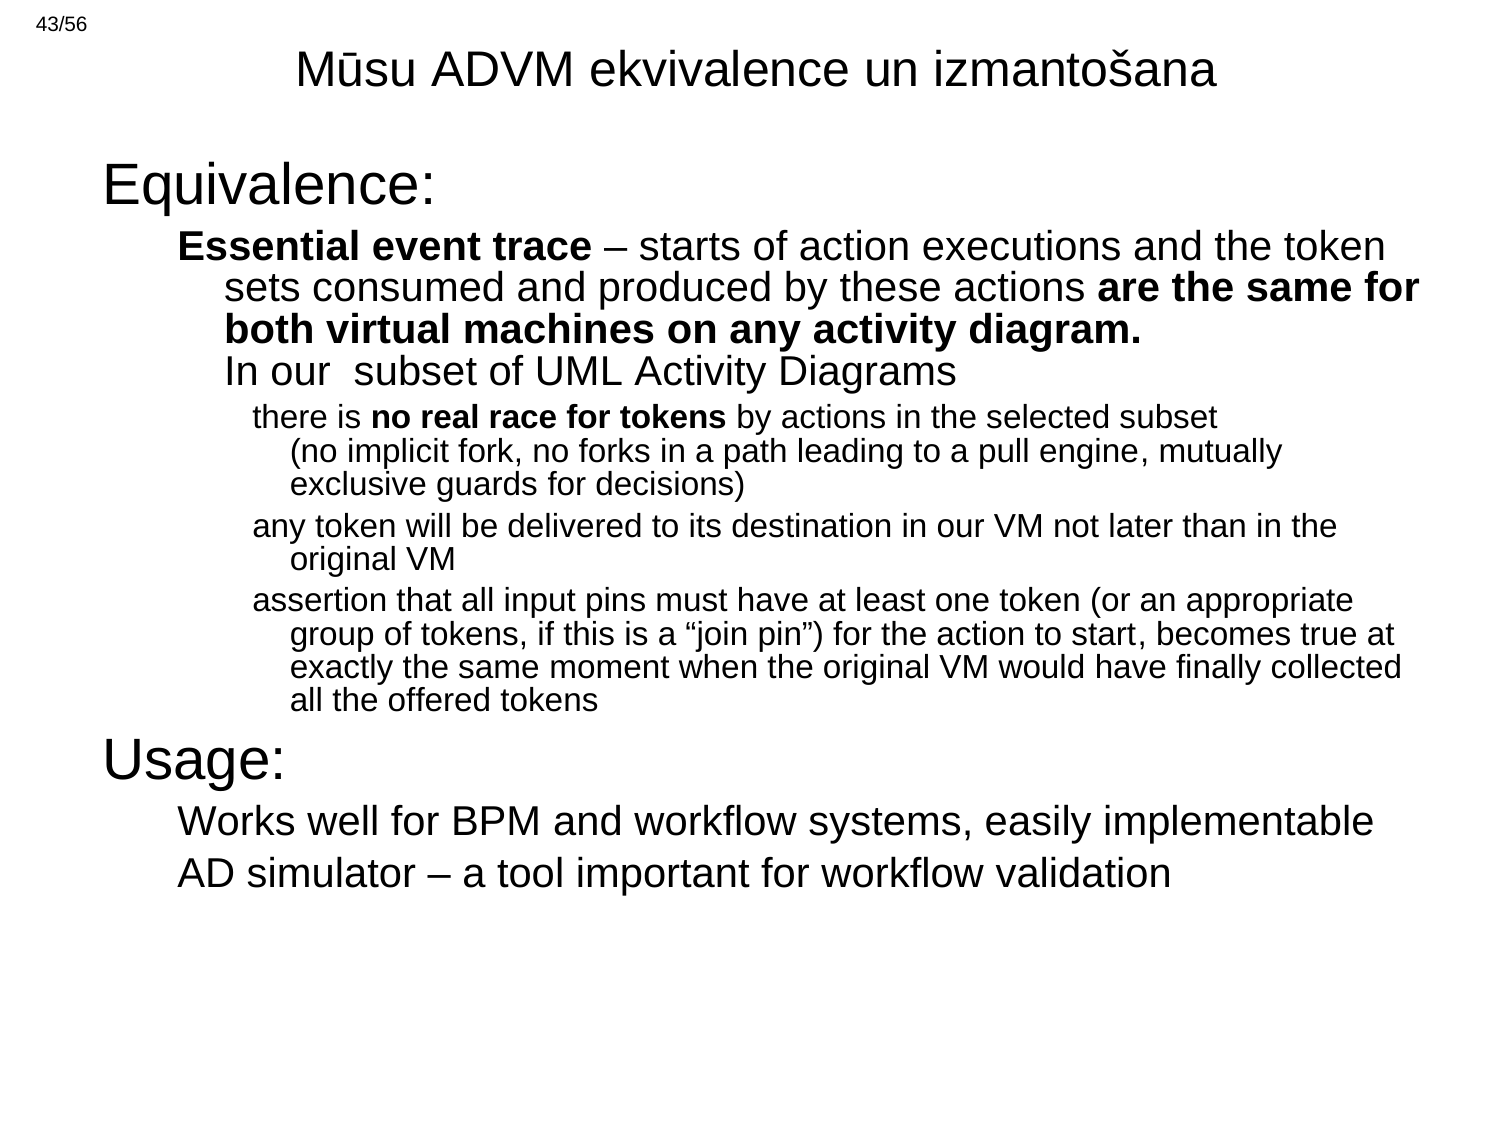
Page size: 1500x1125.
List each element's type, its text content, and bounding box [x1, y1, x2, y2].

title Mūsu ADVM ekvivalence un izmantošana [75, 24, 1438, 113]
list Equivalence: Essential event trace – starts of action executions and the token sets consumed and produced by these actions are the same for both virtual machines on any activity diagram. In our subset of UML Activity Diagrams there is no real race for tokens by actions in the selected subset (no implicit fork, no forks in a path leading to a pull engine, mutually exclusive guards for decisions) any token will be delivered to its destination in our VM not later than in the original VM assertion that all input pins must have at least one token (or an appropriate group of tokens, if this is a “join pin”) for the action to start, becomes true at exactly the same moment when the original VM would have finally collected all the offered tokens Usage: Works well for BPM and workflow systems, easily implementable AD simulator – a tool important for workflow validation [87, 149, 1438, 1001]
